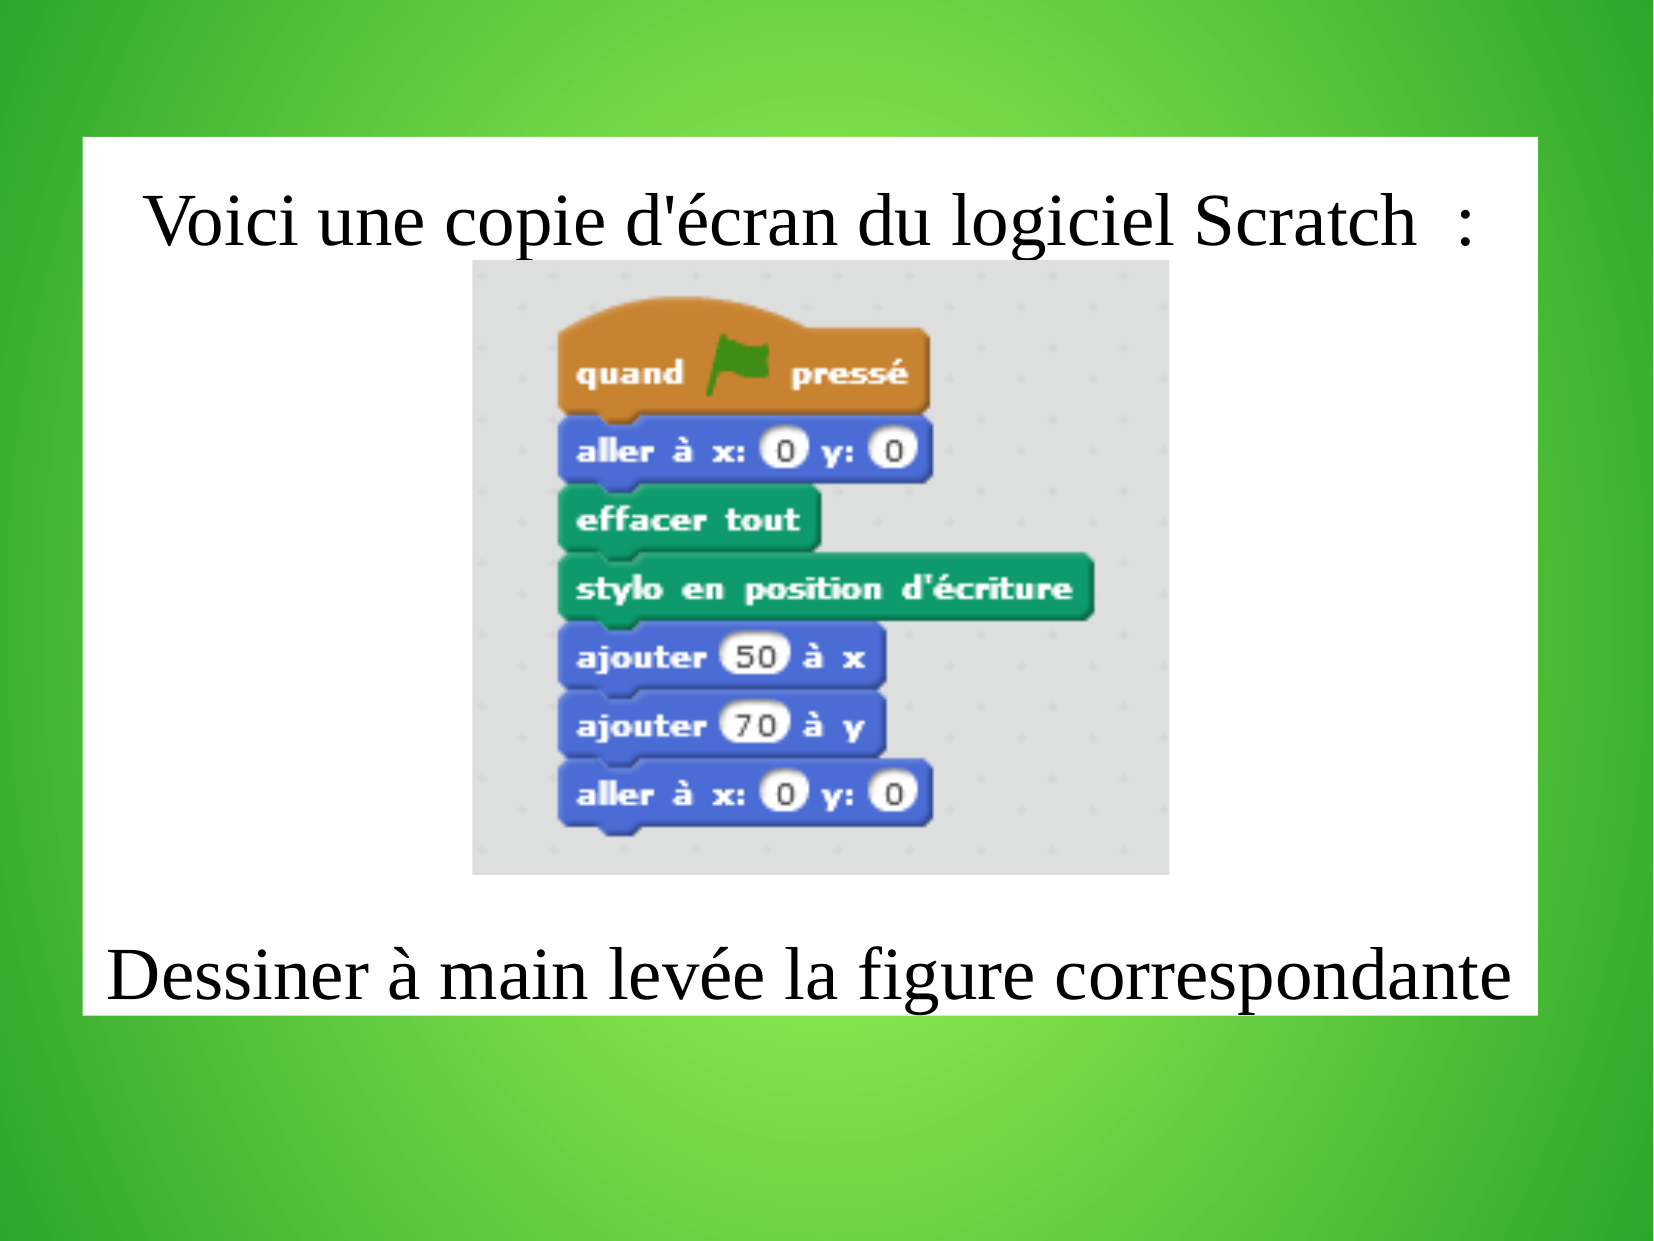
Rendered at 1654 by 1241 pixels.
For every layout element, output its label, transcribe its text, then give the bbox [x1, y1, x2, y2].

picture [0, 0, 1654, 1241]
text_box Voici une copie d'écran du logiciel Scratch : Dessiner à main levée la figure correspondante [82, 157, 1538, 995]
